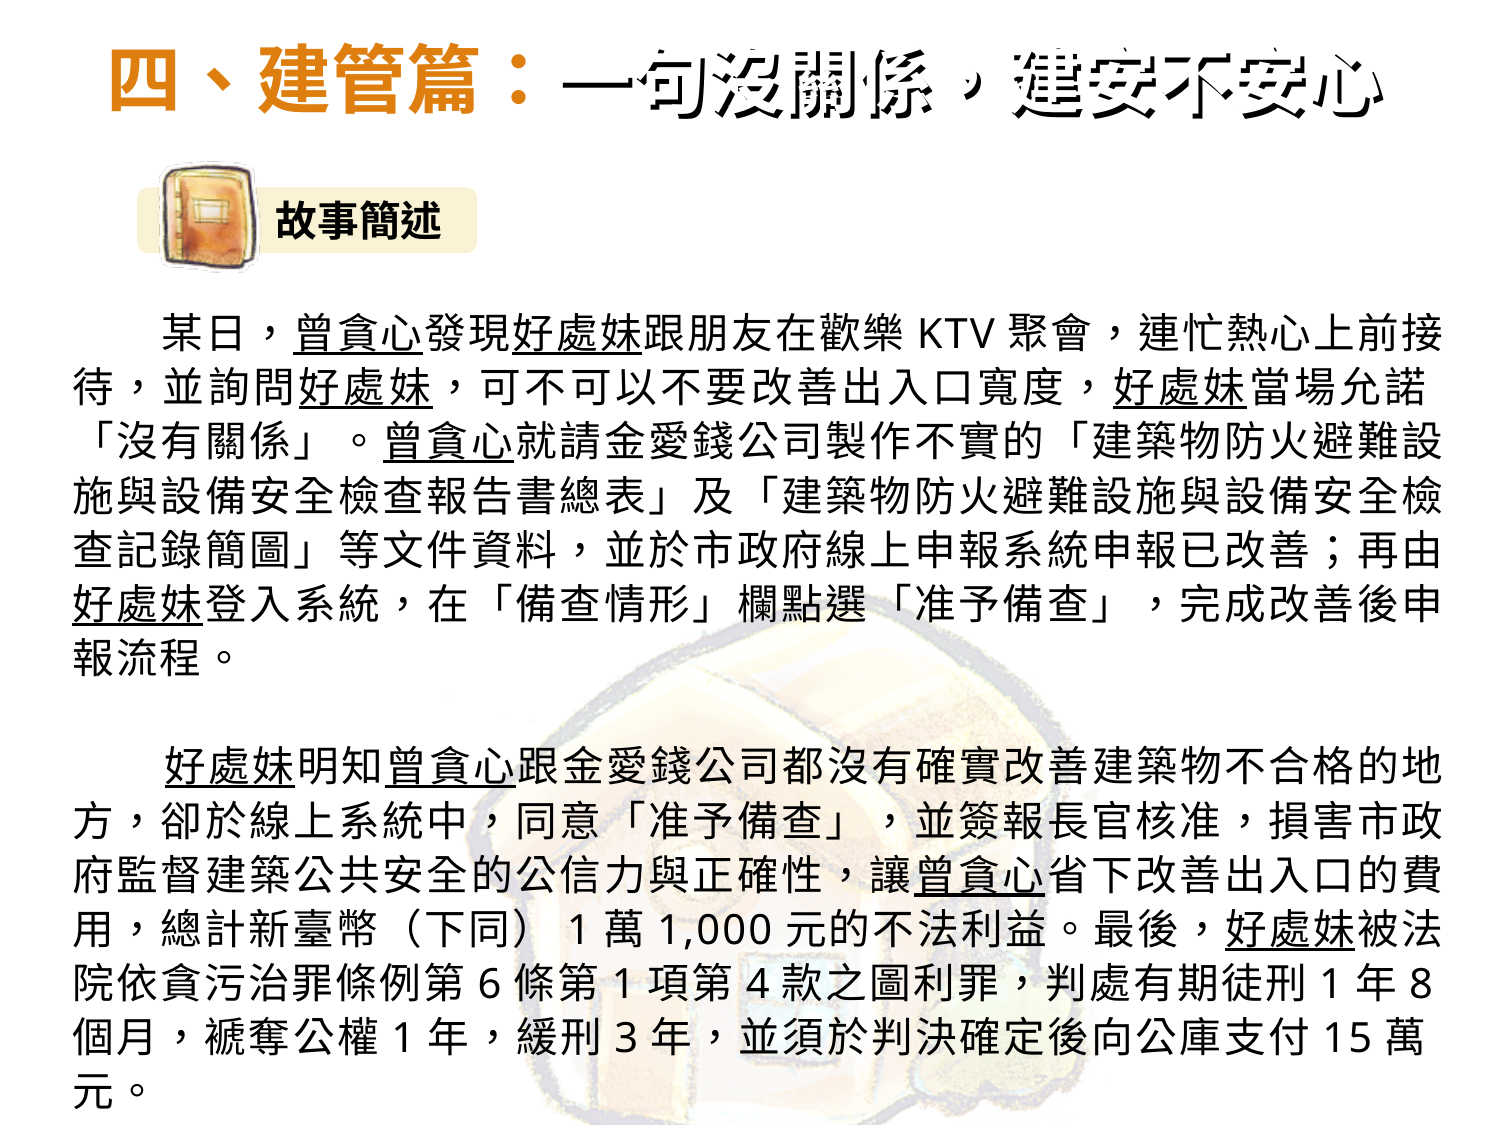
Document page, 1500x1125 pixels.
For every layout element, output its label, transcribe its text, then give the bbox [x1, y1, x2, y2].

text_box [0, 152, 1500, 1125]
picture [152, 160, 266, 274]
text_box 某日，曾貪心發現好處妹跟朋友在歡樂KTV聚會，連忙熱心上前接待，並詢問好處妹，可不可以不要改善出入口寬度，好處妹當場允諾「沒有關係」。曾貪心就請金愛錢公司製作不實的「建築物防火避難設施與設備安全檢查報告書總表」及「建築物防火避難設施與設備安全檢查記錄簡圖」等文件資料，並於市政府線上申報系統申報已改善；再由好處妹登入系統，在「備查情形」欄點選「准予備查」，完成改善後申報流程。 好處妹明知曾貪心跟金愛錢公司都沒有確實改善建築物不合格的地方，卻於線上系統中，同意「准予備查」，並簽報長官核准，損害市政府監督建築公共安全的公信力與正確性，讓曾貪心省下改善出入口的費用，總計新臺幣（下同）1萬1,000元的不法利益。最後，好處妹被法院依貪污治罪條例第6條第1項第4款之圖利罪，判處有期徒刑1年8個月，褫奪公權1年，緩刑3年，並須於判決確定後向公庫支付15萬元。 [57, 295, 1461, 1073]
text_box 四、建管篇：一句沒關係，建安不安心 [91, 25, 1409, 132]
text_box 故事簡述 [266, 187, 460, 254]
